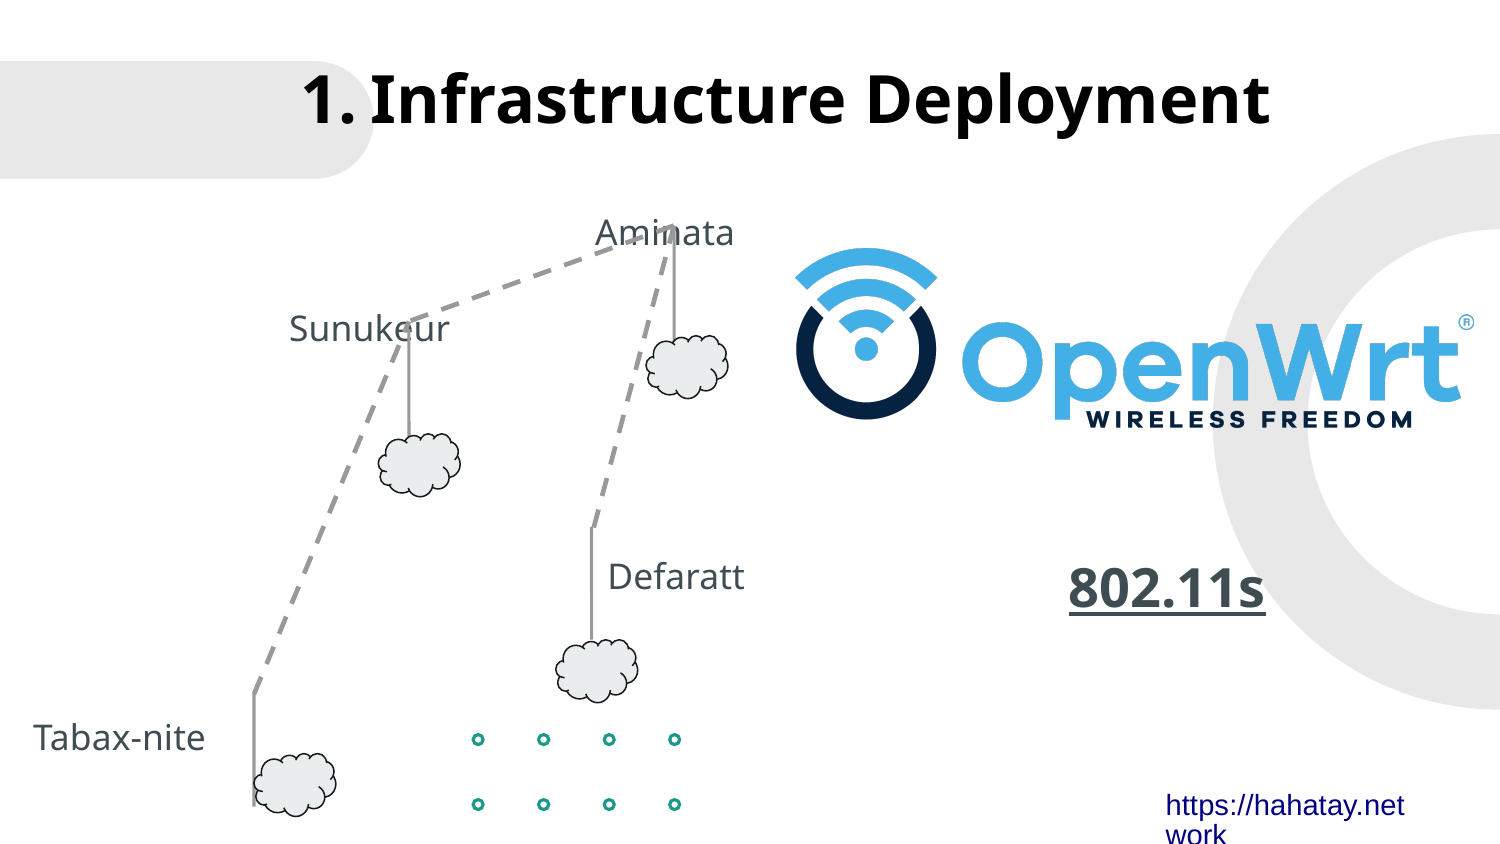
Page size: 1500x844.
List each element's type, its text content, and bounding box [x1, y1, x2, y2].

text_box Sunukeur [274, 248, 544, 364]
text_box [555, 639, 638, 703]
text_box 802.11s [1053, 473, 1301, 634]
text_box [253, 753, 336, 817]
text_box Tabax-nite [18, 657, 254, 773]
text_box [646, 335, 728, 399]
picture [795, 248, 1474, 428]
text_box Infrastructure Deployment [150, 42, 1417, 137]
text_box [378, 433, 461, 497]
text_box Aminata [580, 152, 768, 268]
text_box Defaratt [592, 496, 862, 612]
